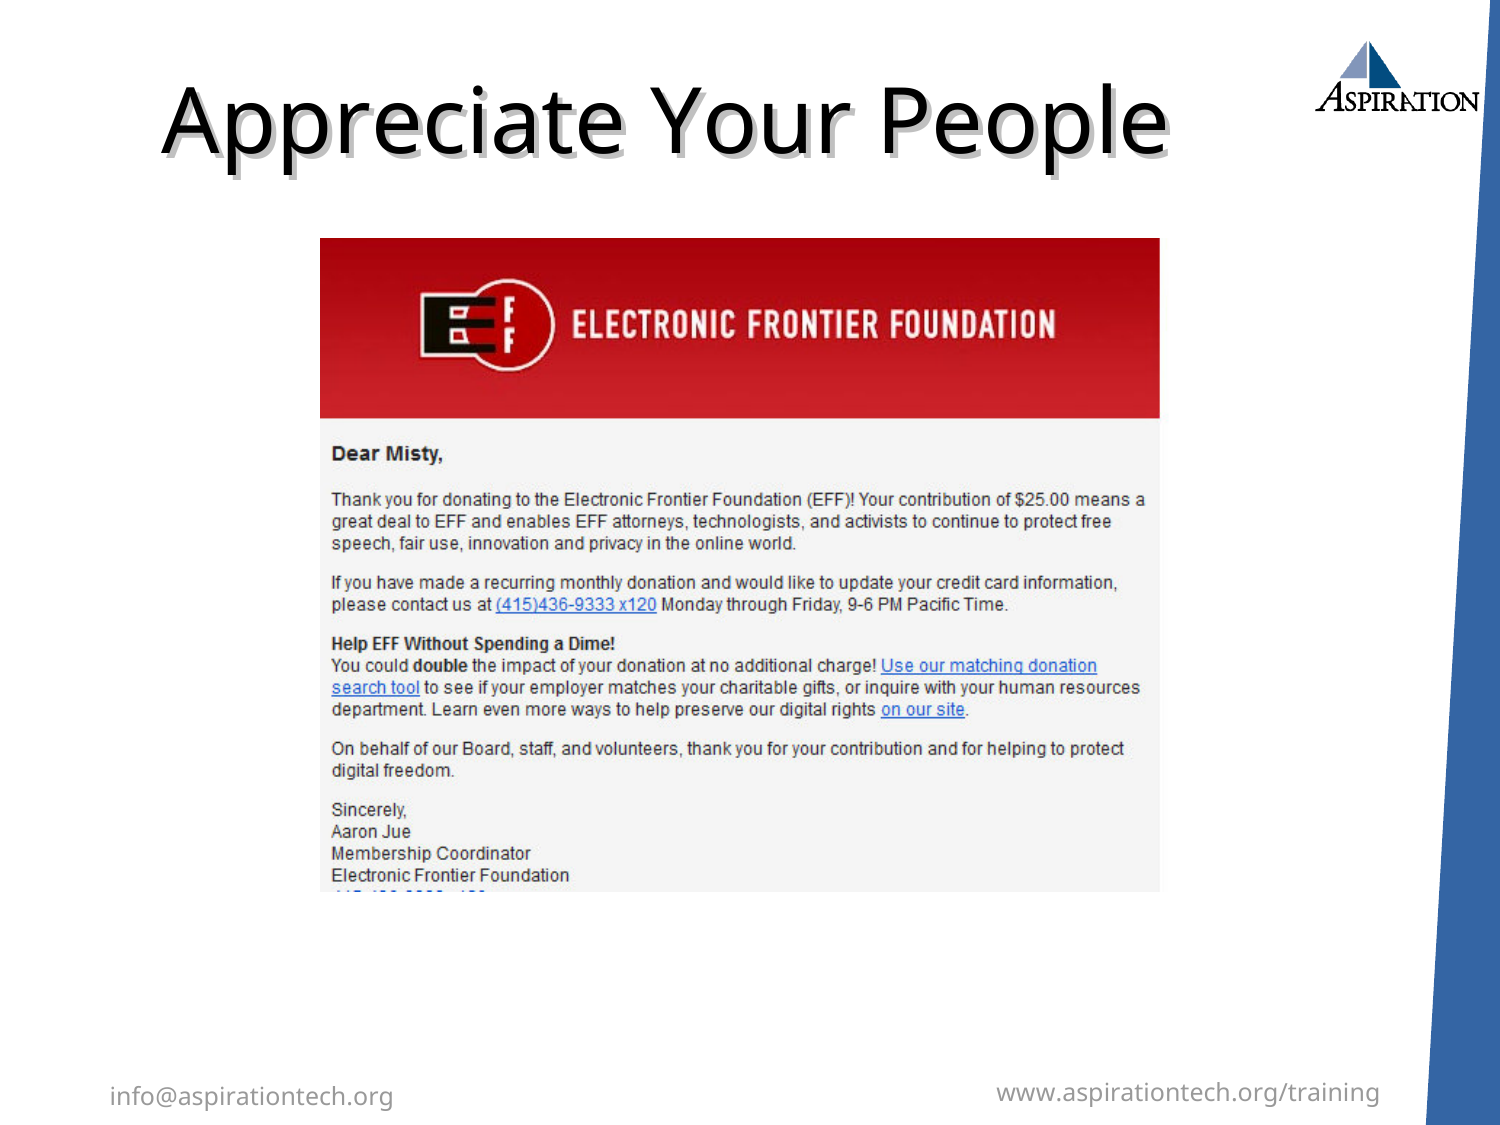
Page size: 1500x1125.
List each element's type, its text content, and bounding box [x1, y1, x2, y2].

title Appreciate Your People [49, 19, 1284, 206]
picture [320, 238, 1176, 892]
picture [1315, 41, 1480, 120]
